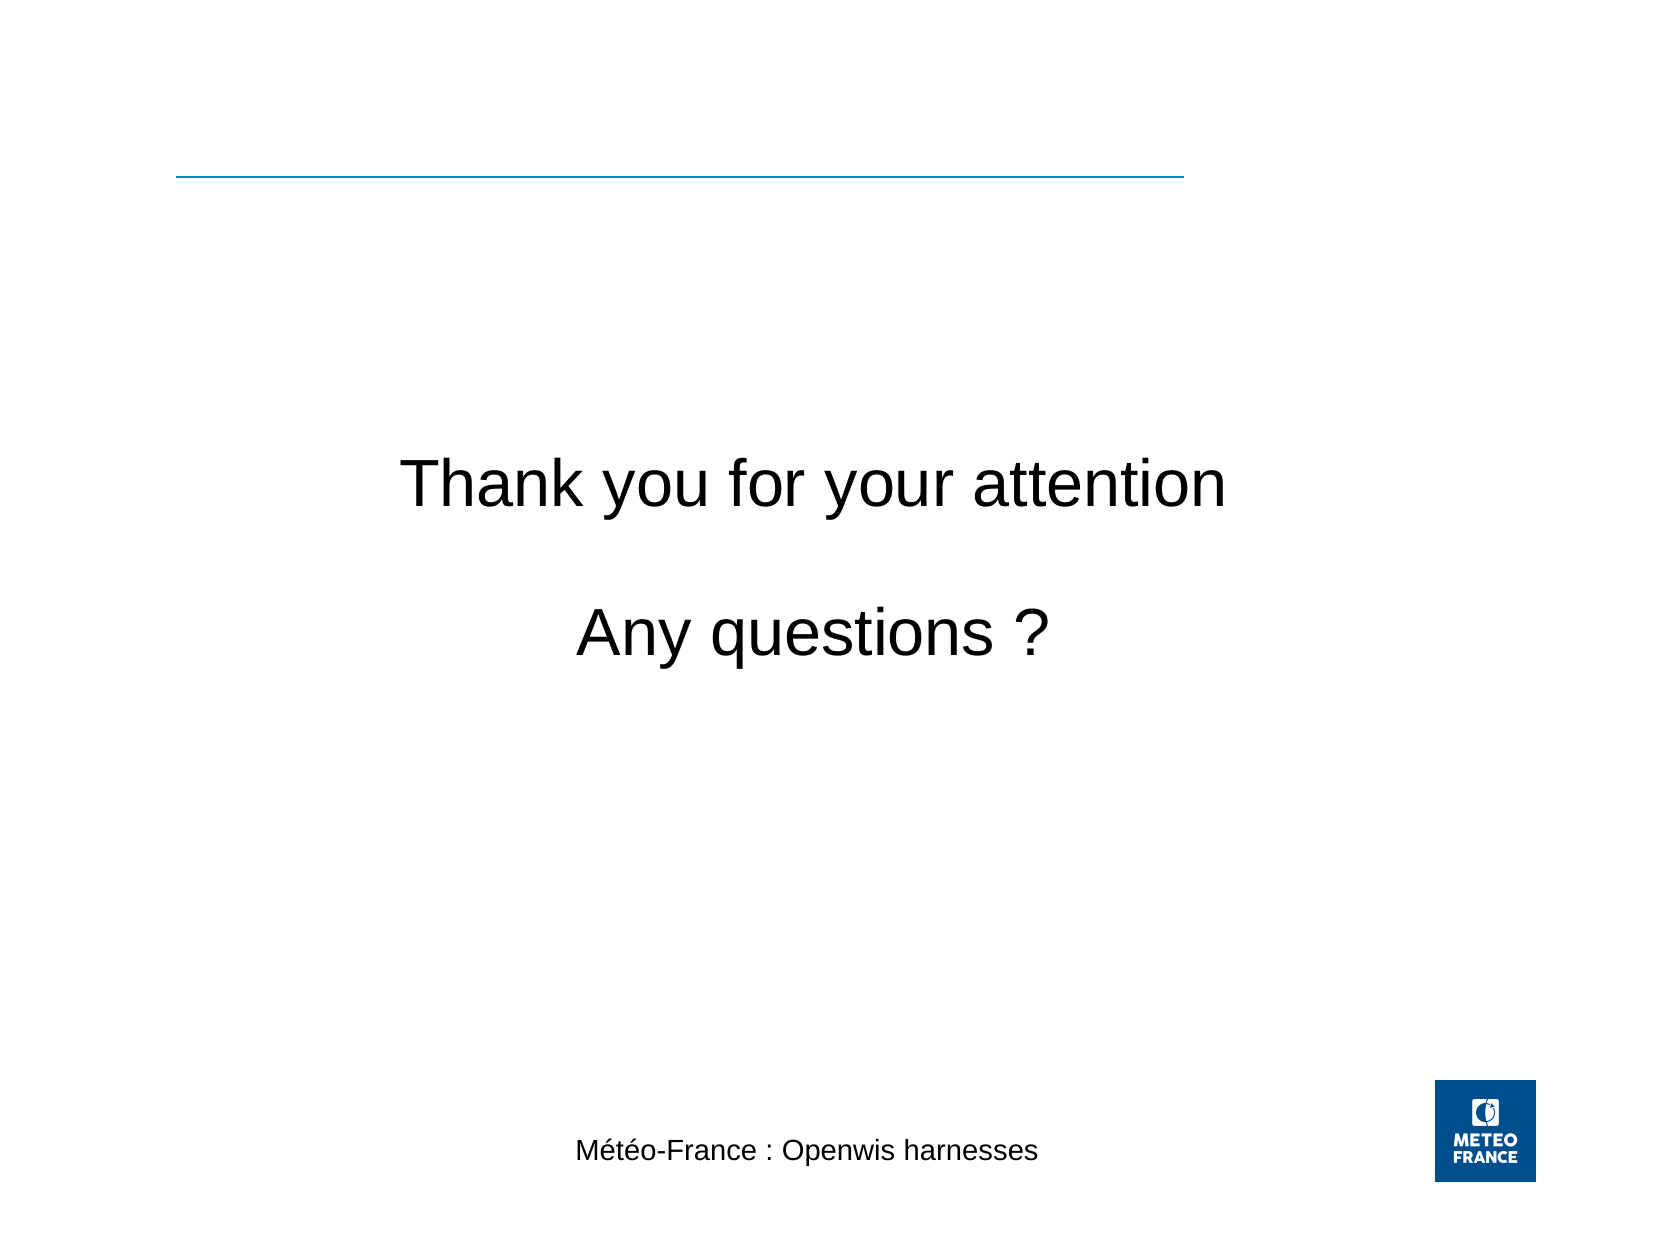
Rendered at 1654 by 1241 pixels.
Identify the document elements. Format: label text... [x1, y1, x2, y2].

subtitle Thank you for your attention Any questions ? [74, 197, 1554, 919]
picture [1435, 1080, 1536, 1182]
